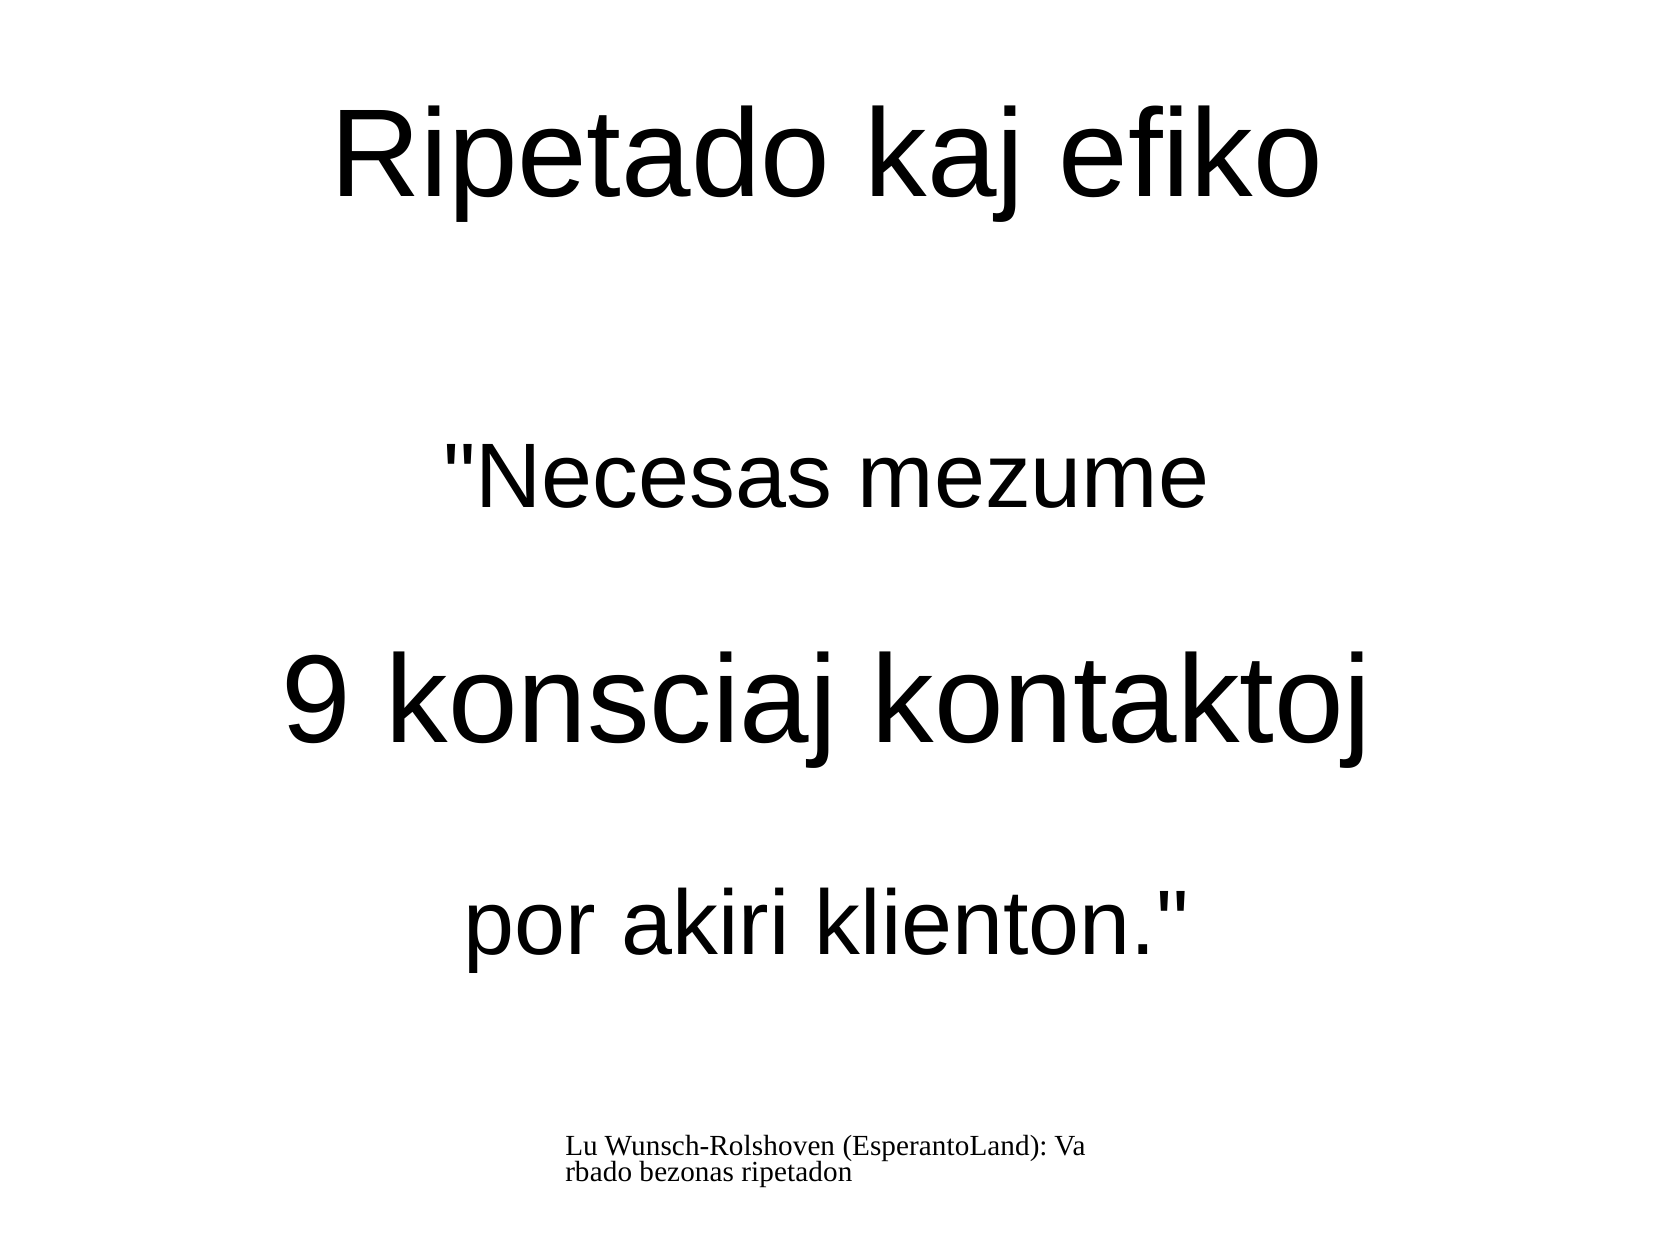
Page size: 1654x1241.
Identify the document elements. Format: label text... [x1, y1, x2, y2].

title Ripetado kaj efiko [82, 49, 1571, 257]
subtitle "Necesas mezume 9 konsciaj kontaktoj por akiri klienton." [82, 290, 1571, 1109]
